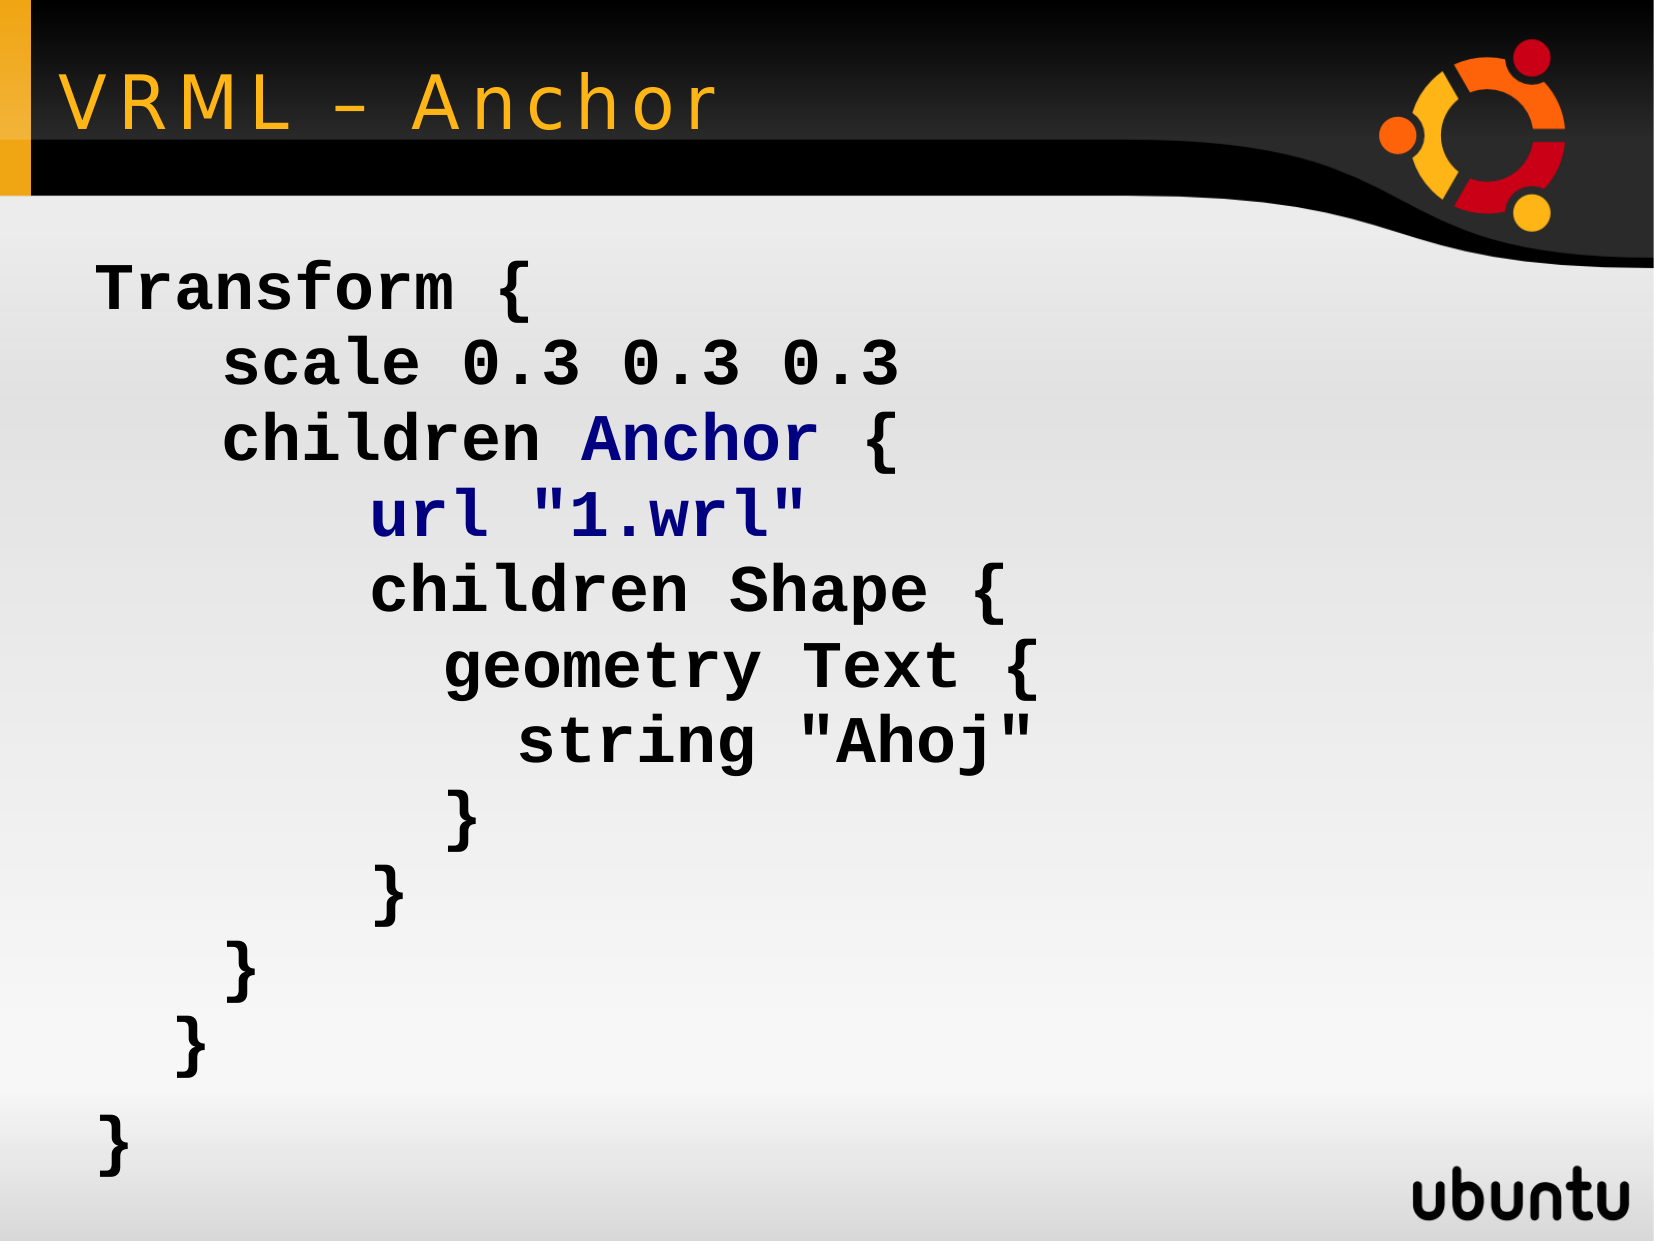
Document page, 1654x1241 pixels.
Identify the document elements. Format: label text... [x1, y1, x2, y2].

picture [0, 0, 1654, 1241]
title VRML – Anchor [59, 29, 1270, 178]
list Transform { scale 0.3 0.3 0.3 children Anchor { url "1.wrl" children Shape { geometry Text { string "Ahoj" } } } } } [76, 253, 1565, 1184]
